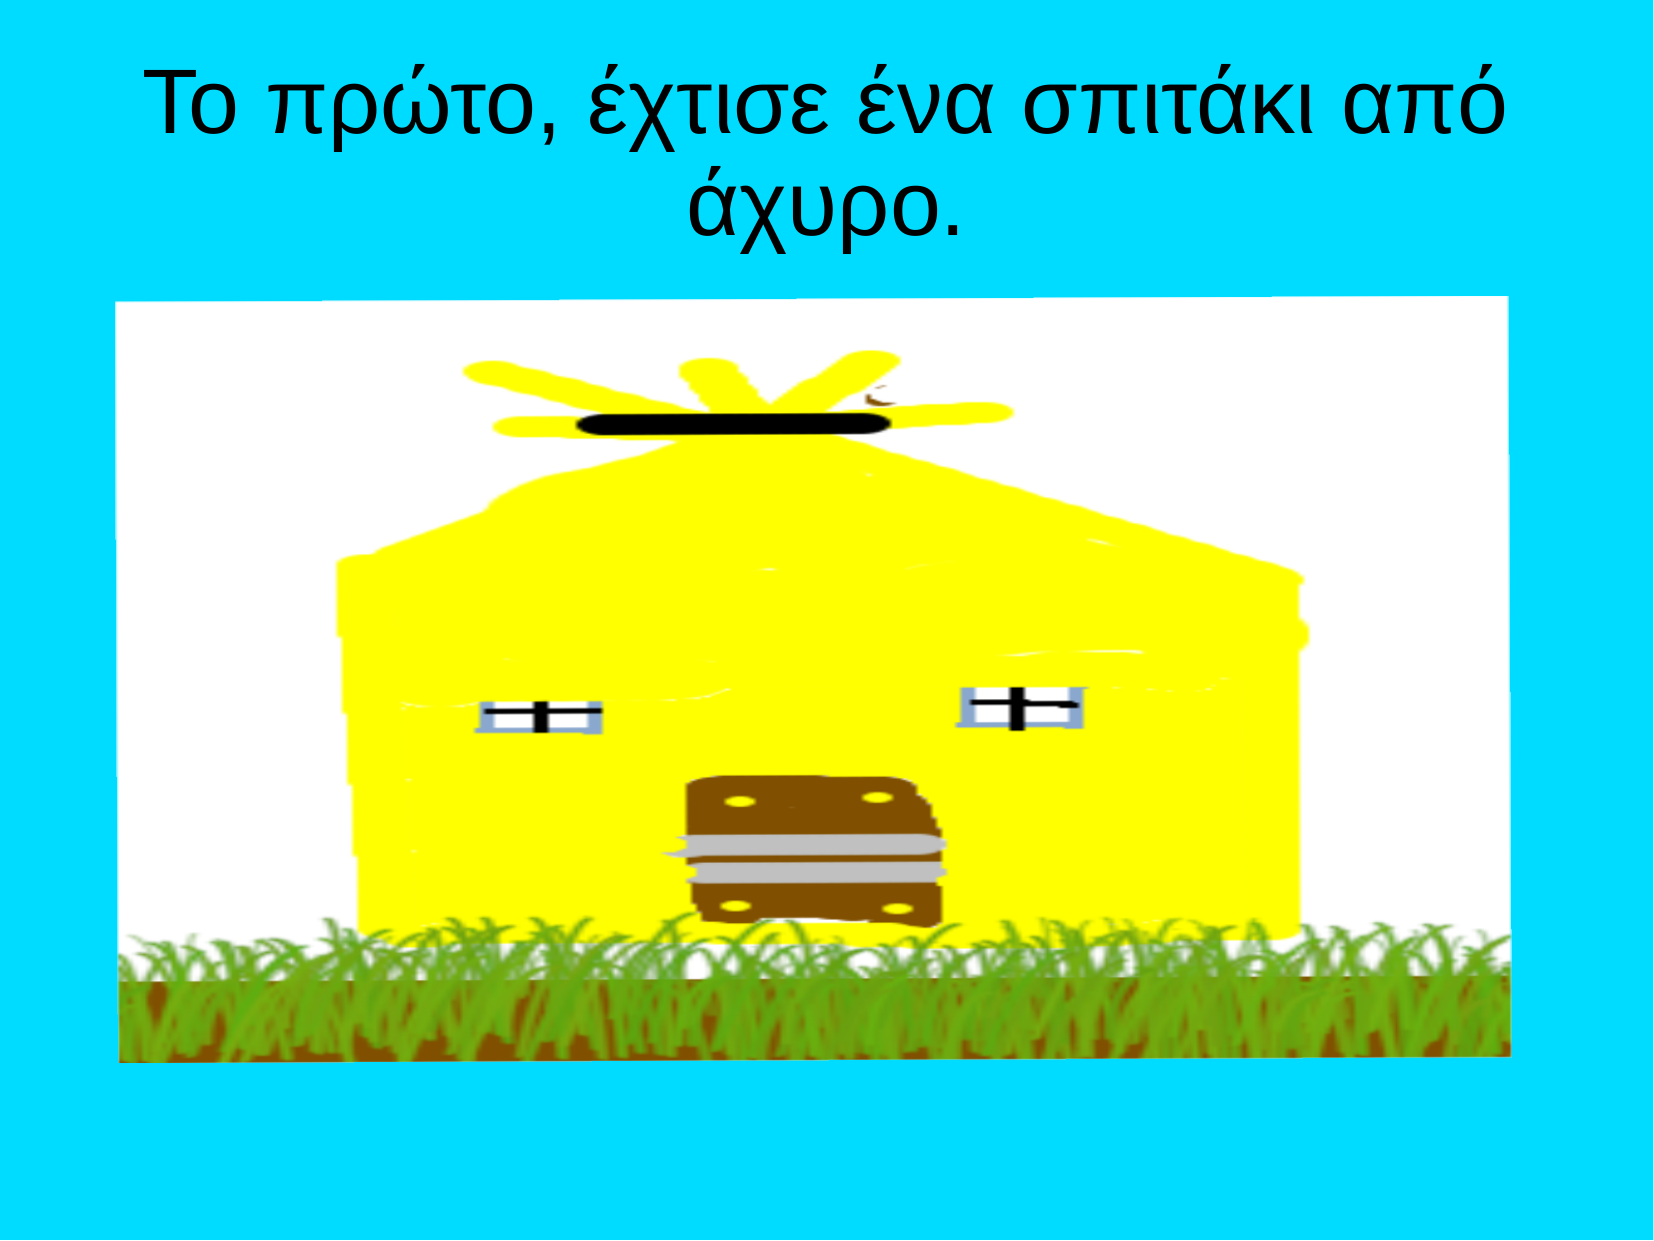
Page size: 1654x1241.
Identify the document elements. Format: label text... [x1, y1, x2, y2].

title Το πρώτο, έχτισε ένα σπιτάκι από άχυρο. [82, 49, 1571, 257]
picture [114, 295, 1512, 1063]
